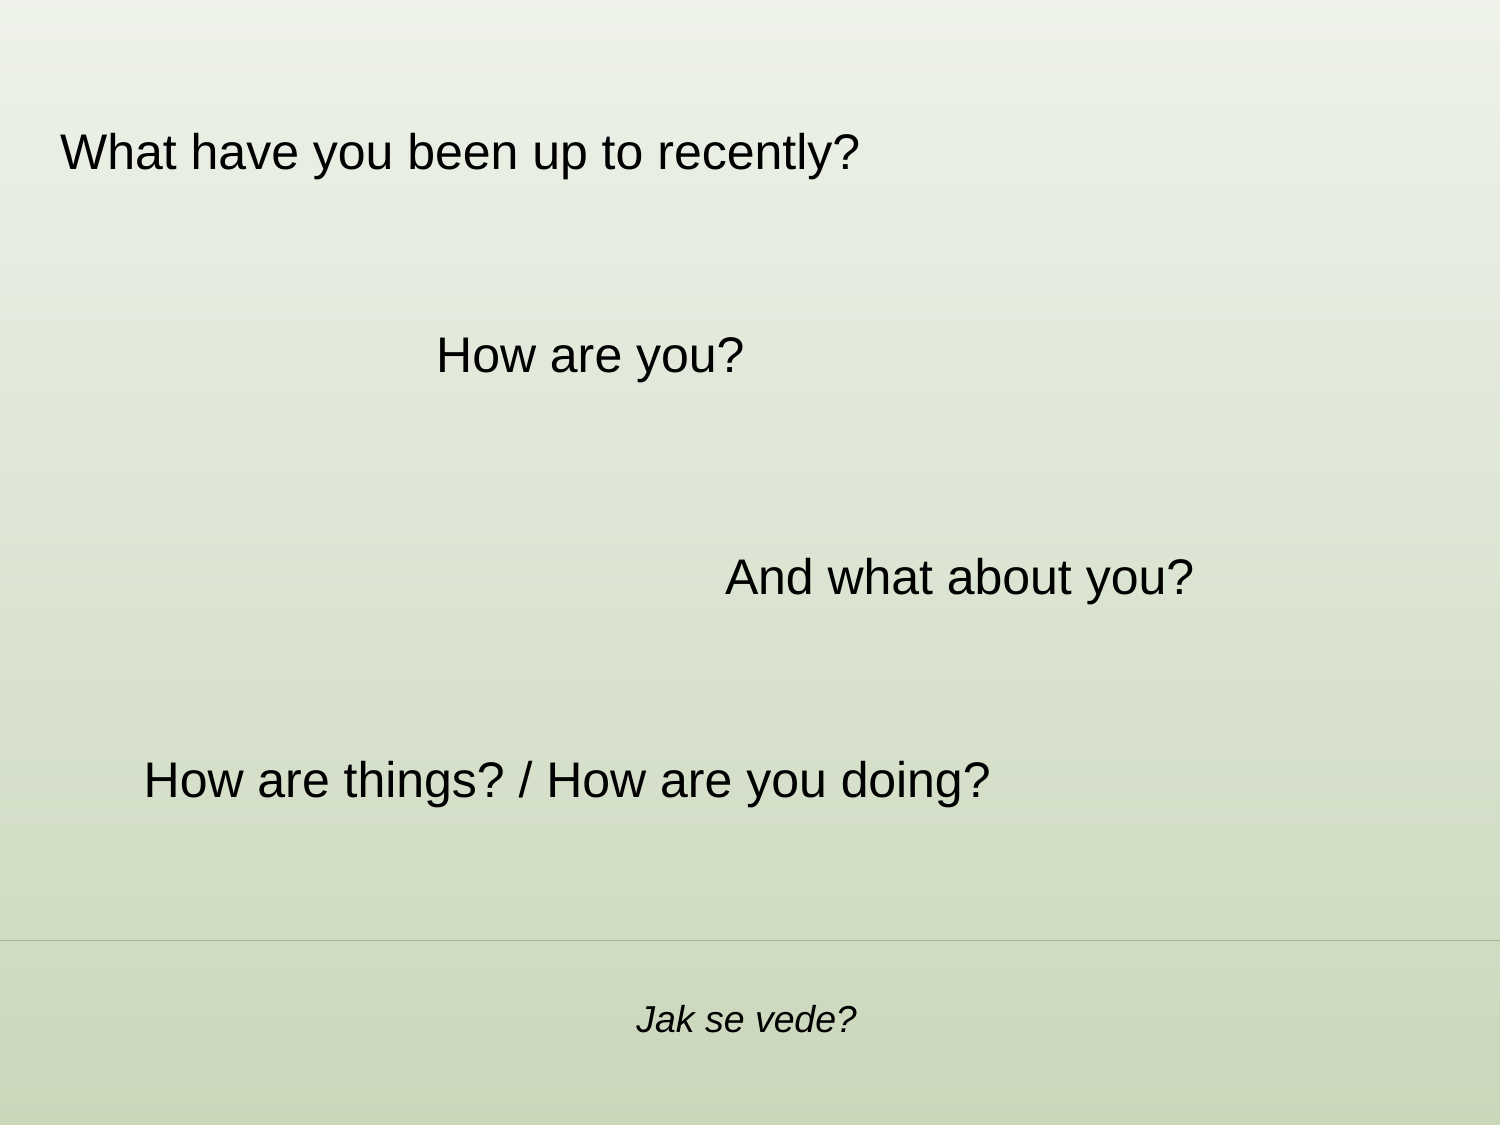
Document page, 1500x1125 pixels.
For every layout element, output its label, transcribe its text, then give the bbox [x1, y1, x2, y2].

text_box How are things? / How are you doing? [128, 739, 1006, 816]
text_box And what about you? [710, 537, 1210, 613]
text_box What have you been up to recently? [45, 111, 876, 188]
text_box How are you? [421, 314, 760, 390]
text_box Jak se vede? [621, 987, 872, 1049]
